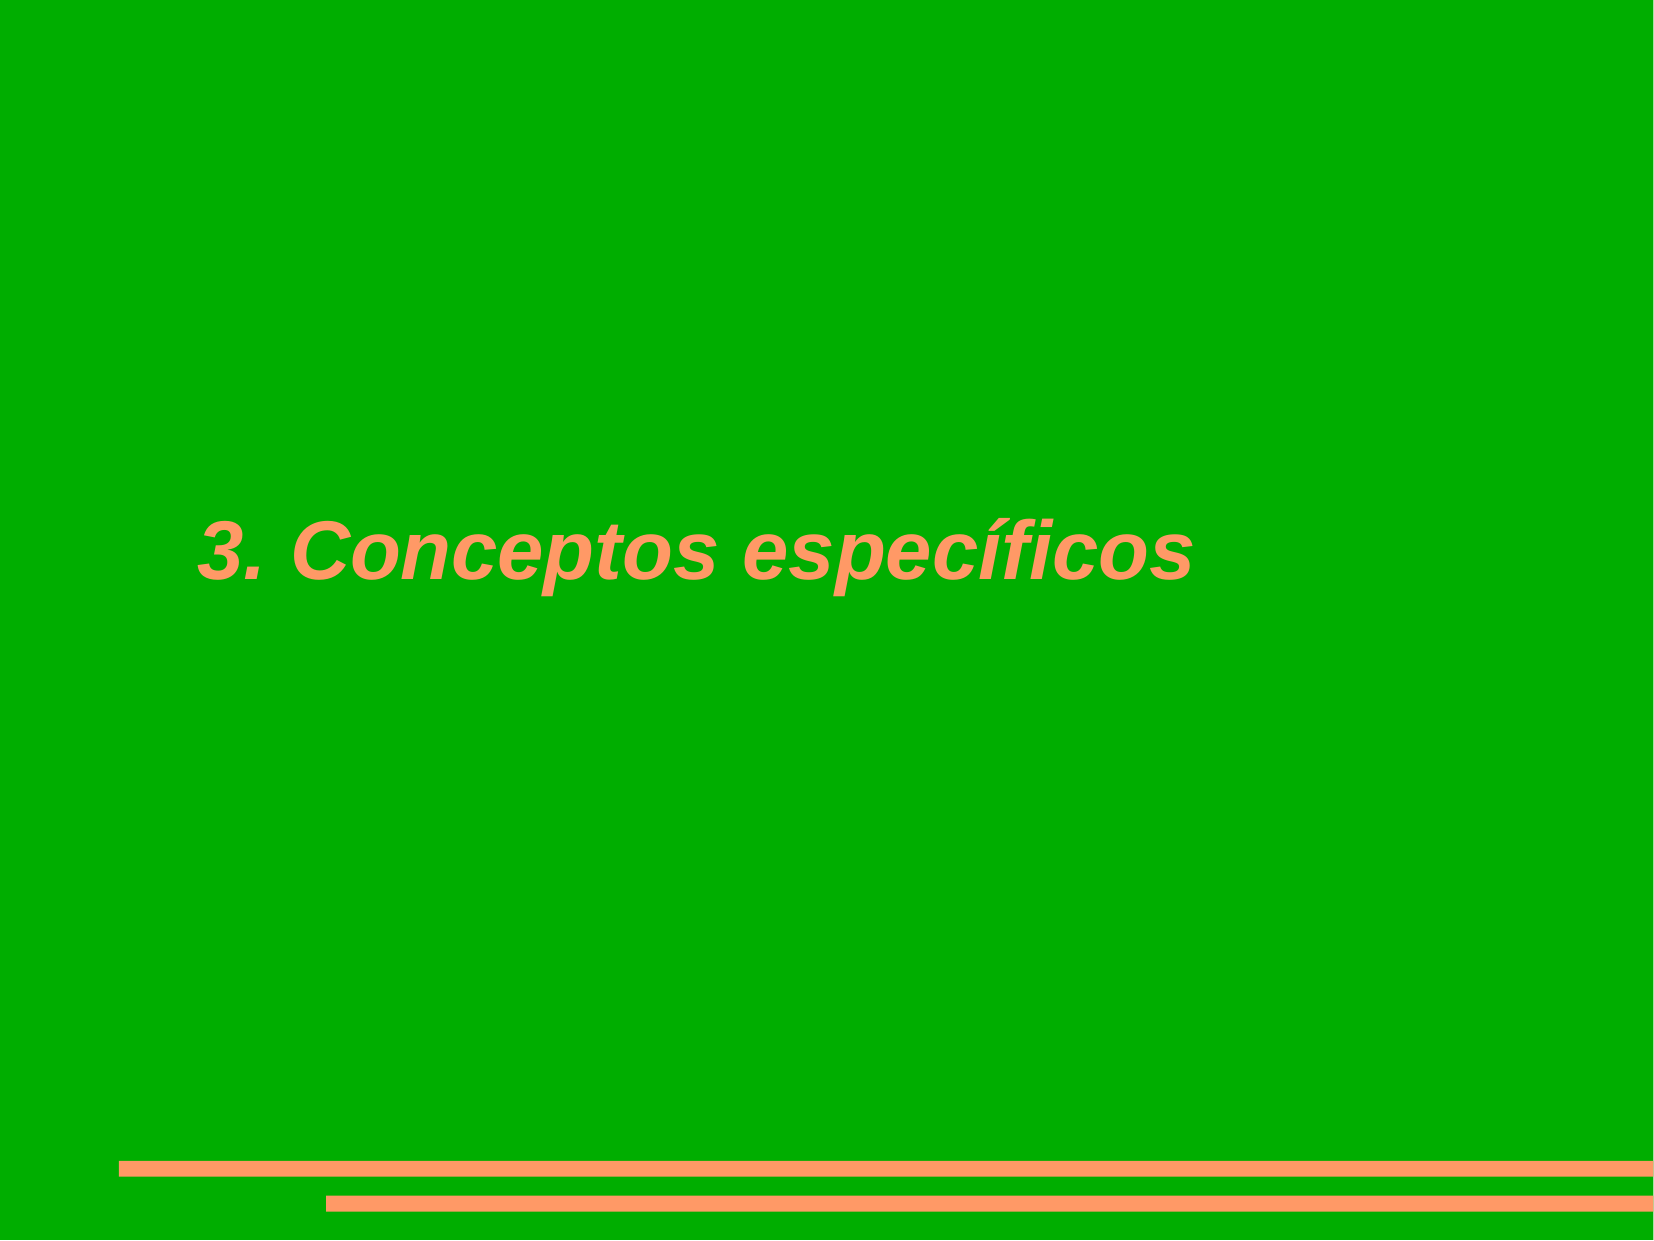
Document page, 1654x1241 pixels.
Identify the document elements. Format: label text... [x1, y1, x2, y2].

title 3. Conceptos específicos [197, 447, 1610, 655]
